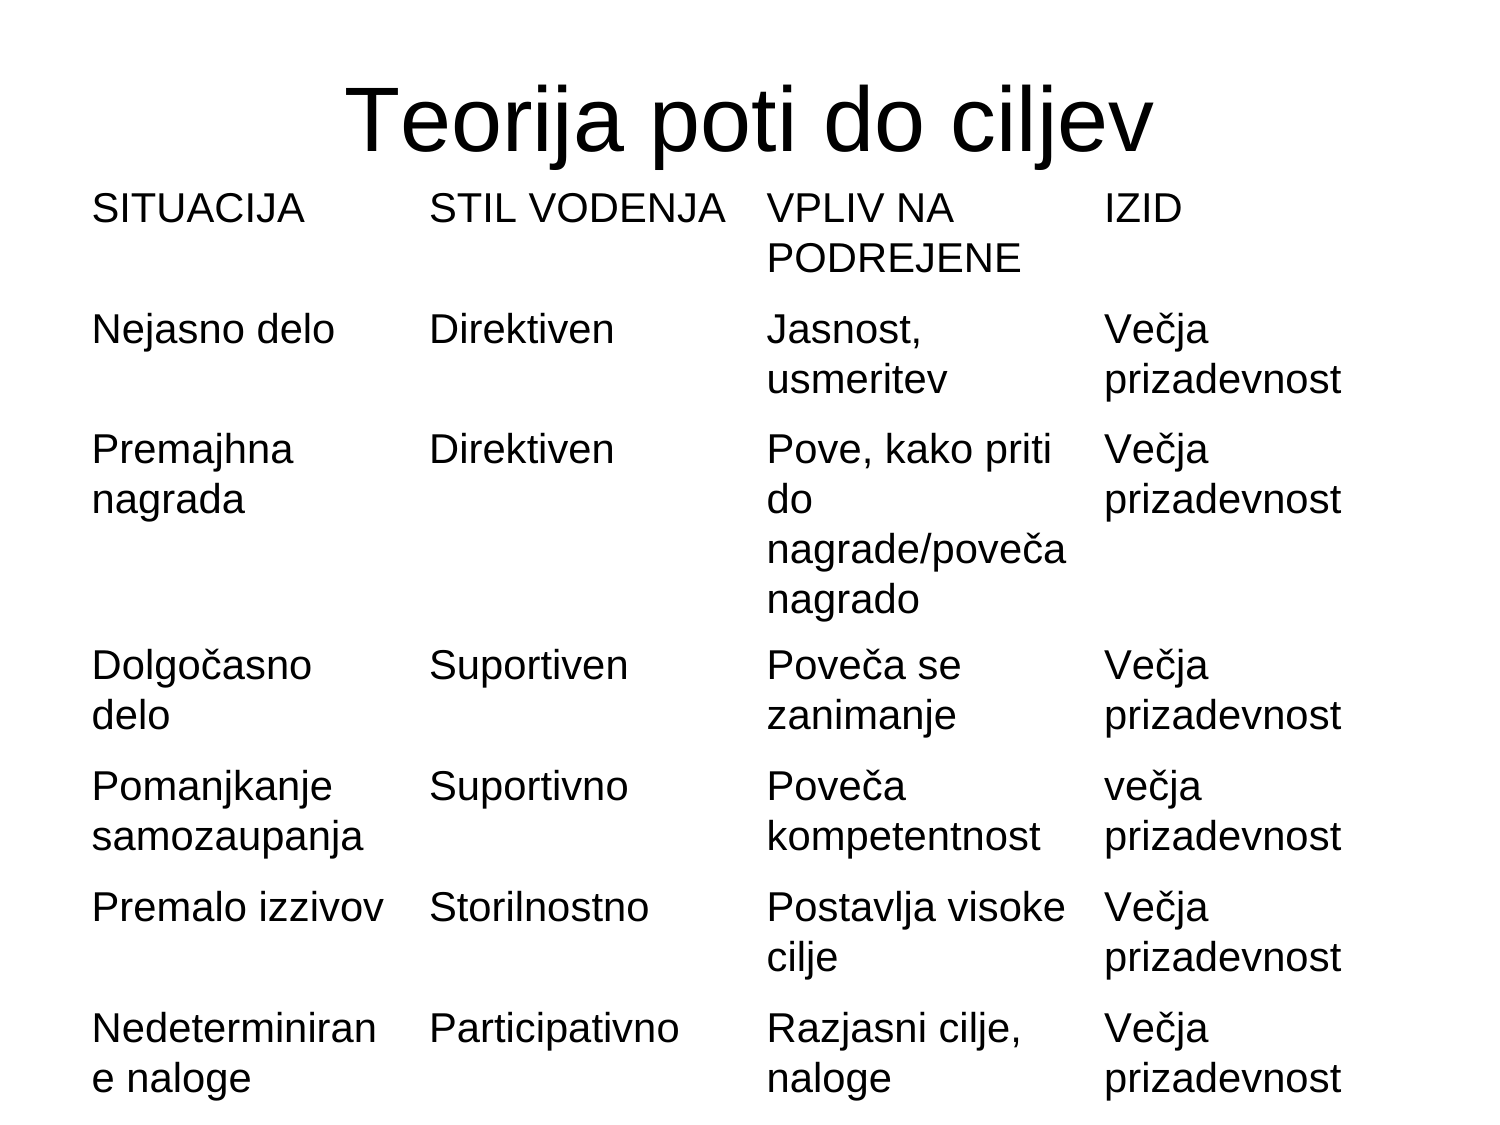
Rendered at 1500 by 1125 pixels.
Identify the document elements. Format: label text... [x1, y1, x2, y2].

table_header SITUACIJA [77, 173, 414, 294]
table_cell Jasnost, usmeritev [752, 294, 1089, 414]
table_cell Razjasni cilje, naloge [752, 993, 1089, 1114]
table_cell Direktiven [414, 414, 752, 630]
table_cell Nejasno delo [77, 294, 414, 414]
table_header STIL VODENJA [414, 173, 752, 294]
table_cell Participativno [414, 993, 752, 1114]
table_cell Pove, kako priti do nagrade/poveča nagrado [752, 414, 1089, 630]
table_cell Pomanjkanje samozaupanja [77, 751, 414, 872]
table_cell Direktiven [414, 294, 752, 414]
table_cell Premalo izzivov [77, 872, 414, 993]
table_cell Večja prizadevnost [1089, 630, 1427, 751]
table_cell Suportiven [414, 630, 752, 751]
table_header VPLIV NA PODREJENE [752, 173, 1089, 294]
table_cell Večja prizadevnost [1089, 414, 1427, 630]
table_cell Poveča se zanimanje [752, 630, 1089, 751]
table_header IZID [1089, 173, 1427, 294]
table_cell Večja prizadevnost [1089, 294, 1427, 414]
table_cell Premajhna nagrada [77, 414, 414, 630]
table_cell Nedeterminirane naloge [77, 993, 414, 1114]
table_cell Večja prizadevnost [1089, 872, 1427, 993]
table_cell Storilnostno [414, 872, 752, 993]
table_cell večja prizadevnost [1089, 751, 1427, 872]
title Teorija poti do ciljev [75, 45, 1426, 185]
table_cell Dolgočasno delo [77, 630, 414, 751]
table_cell Večja prizadevnost [1089, 993, 1427, 1114]
table_cell Suportivno [414, 751, 752, 872]
table_cell Poveča kompetentnost [752, 751, 1089, 872]
table_cell Postavlja visoke cilje [752, 872, 1089, 993]
